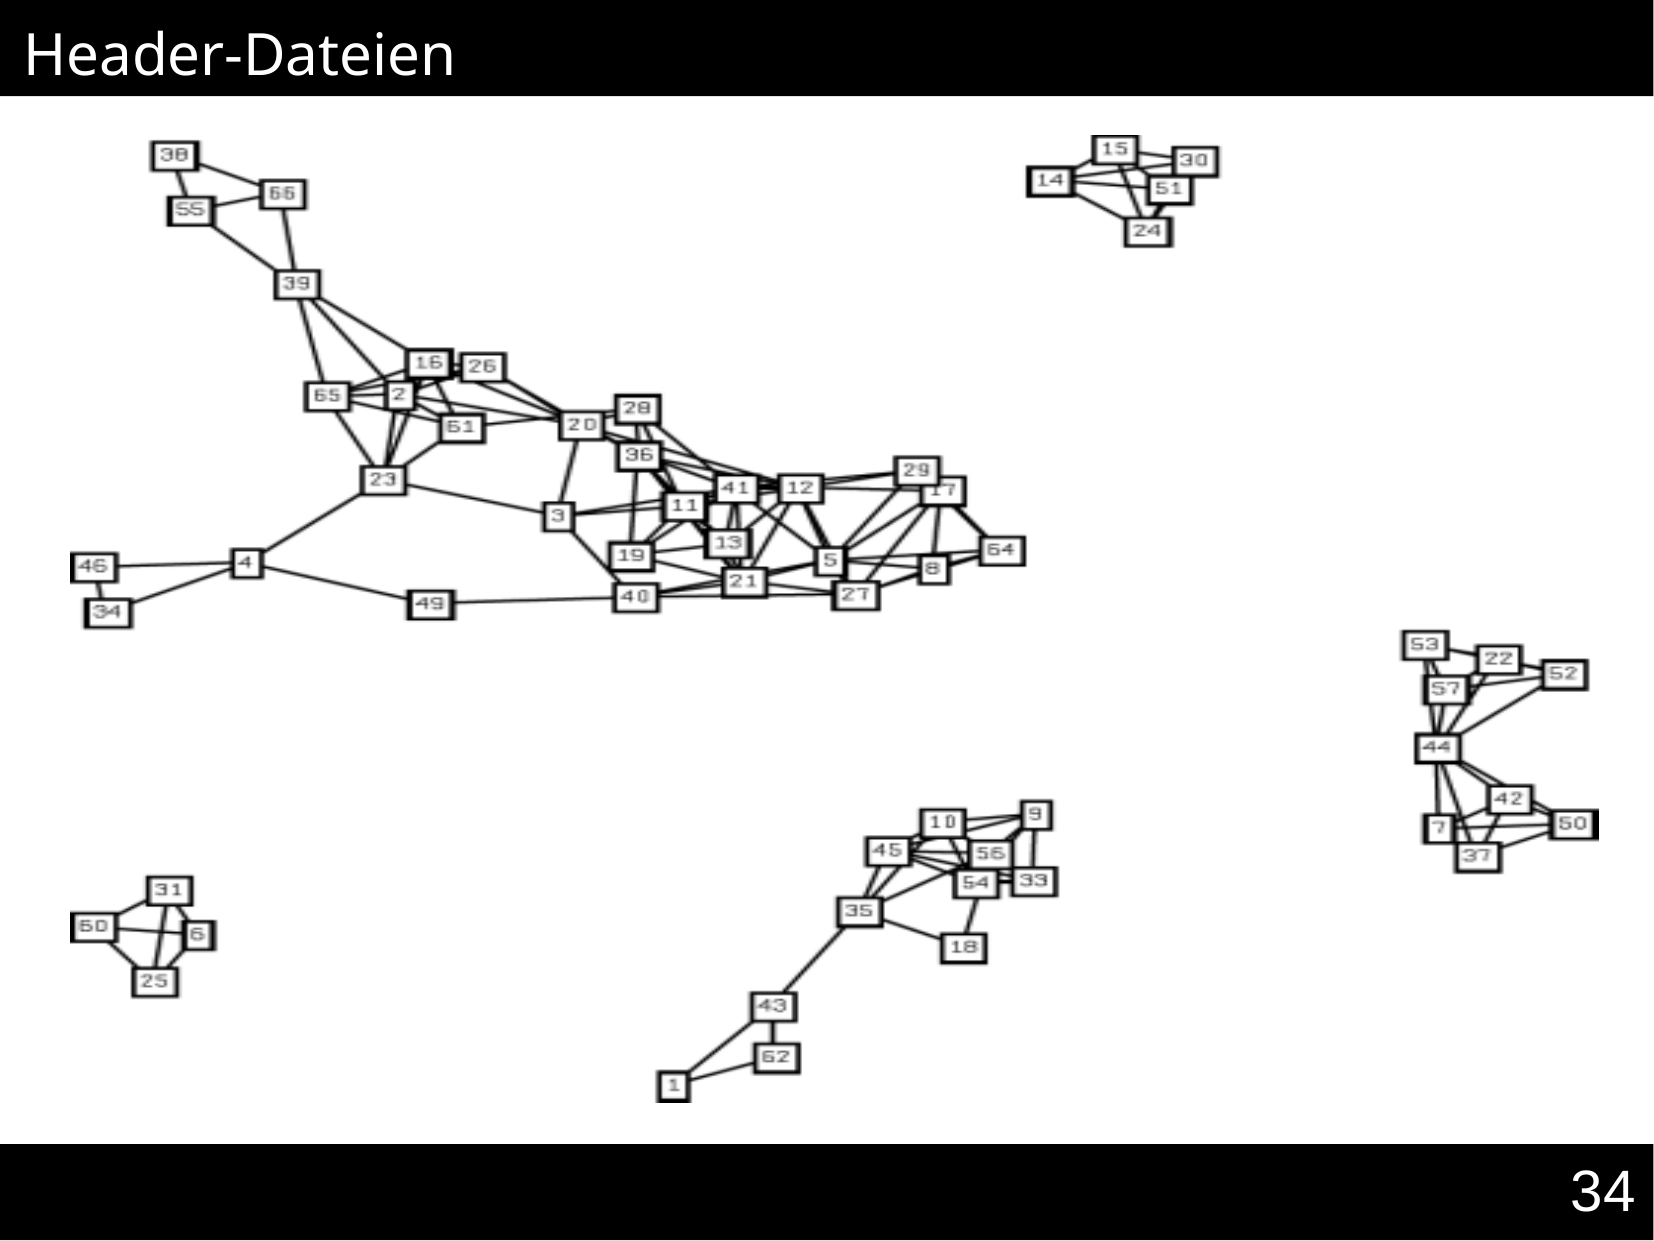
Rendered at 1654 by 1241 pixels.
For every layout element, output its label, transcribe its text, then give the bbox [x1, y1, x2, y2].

text_box Header-Dateien [8, 5, 766, 92]
picture [70, 135, 1599, 1103]
